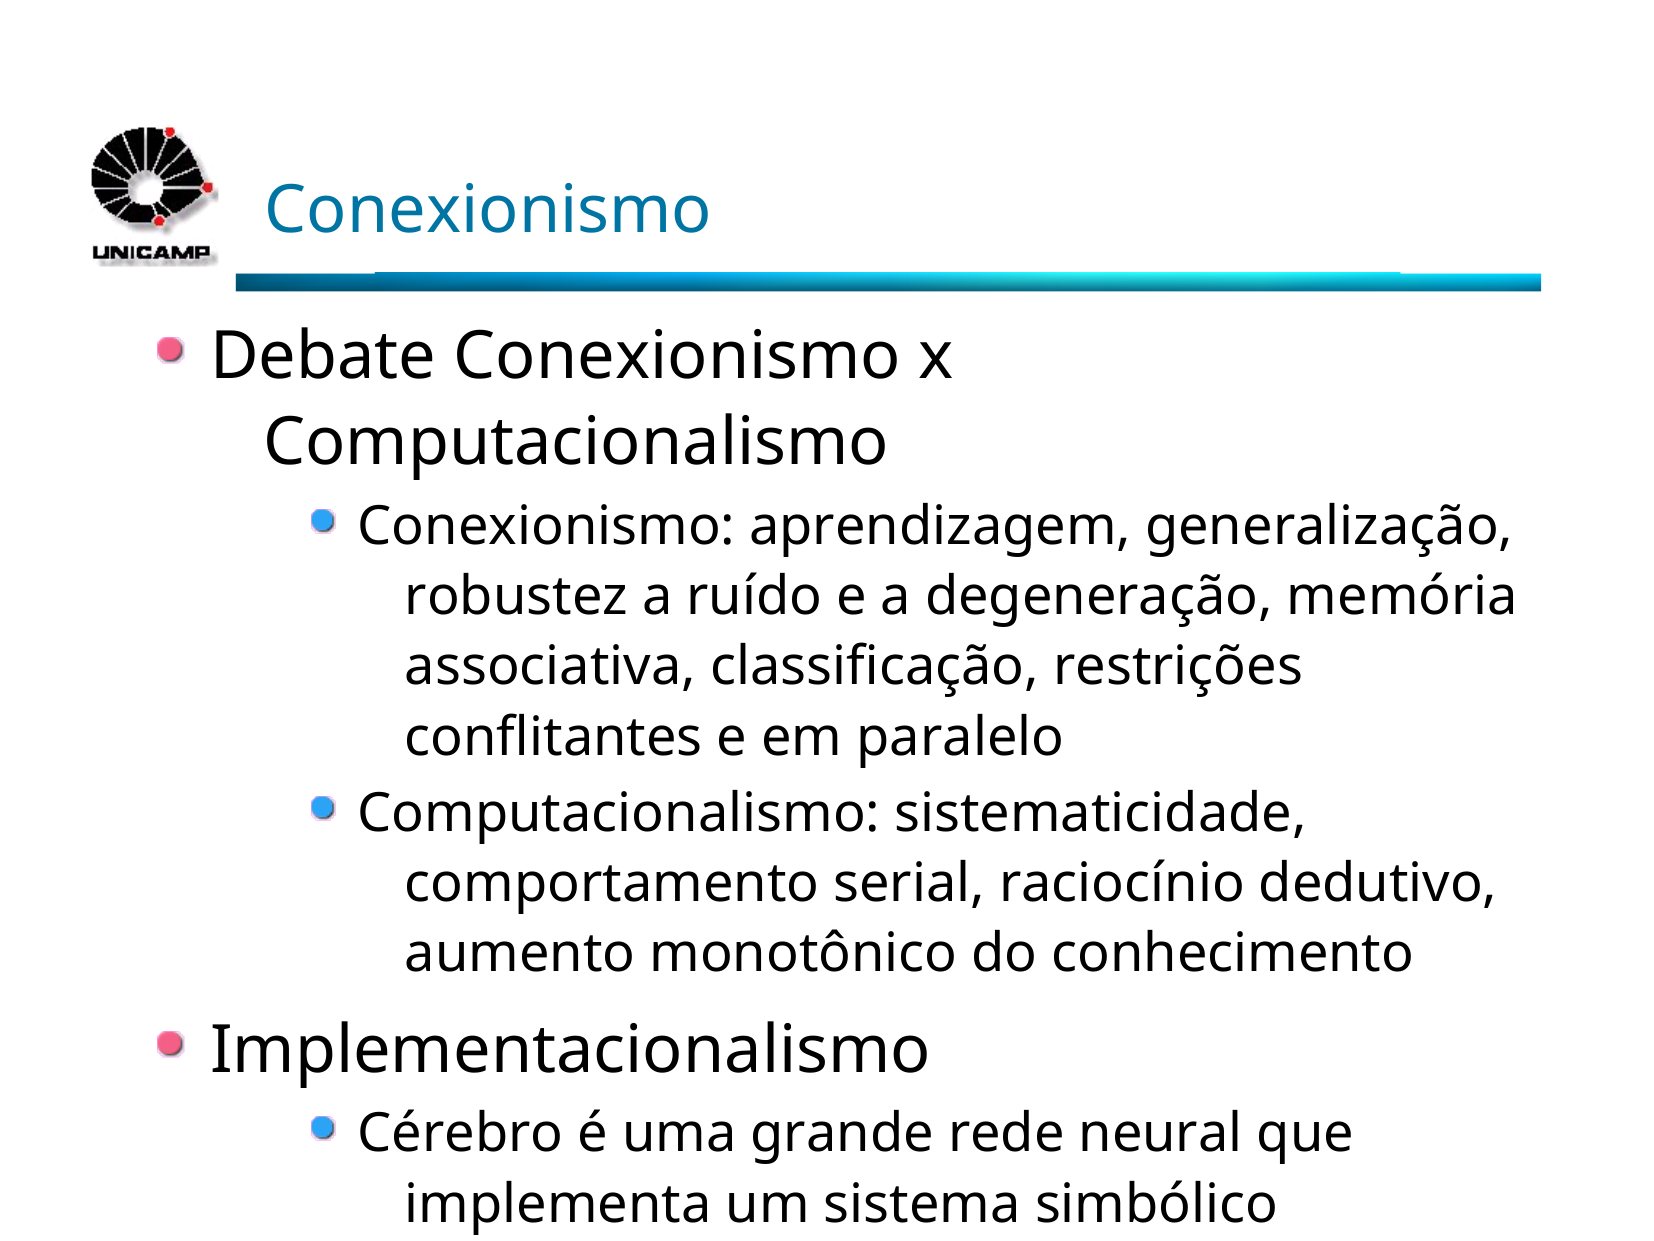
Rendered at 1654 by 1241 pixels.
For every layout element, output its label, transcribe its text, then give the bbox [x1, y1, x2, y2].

title Conexionismo [264, 42, 1534, 250]
list Debate Conexionismo x Computacionalismo Conexionismo: aprendizagem, generalização, robustez a ruído e a degeneração, memória associativa, classificação, restrições conflitantes e em paralelo Computacionalismo: sistematicidade, comportamento serial, raciocínio dedutivo, aumento monotônico do conhecimento Implementacionalismo Cérebro é uma grande rede neural que implementa um sistema simbólico [121, 309, 1534, 1182]
picture [125, 272, 1654, 295]
